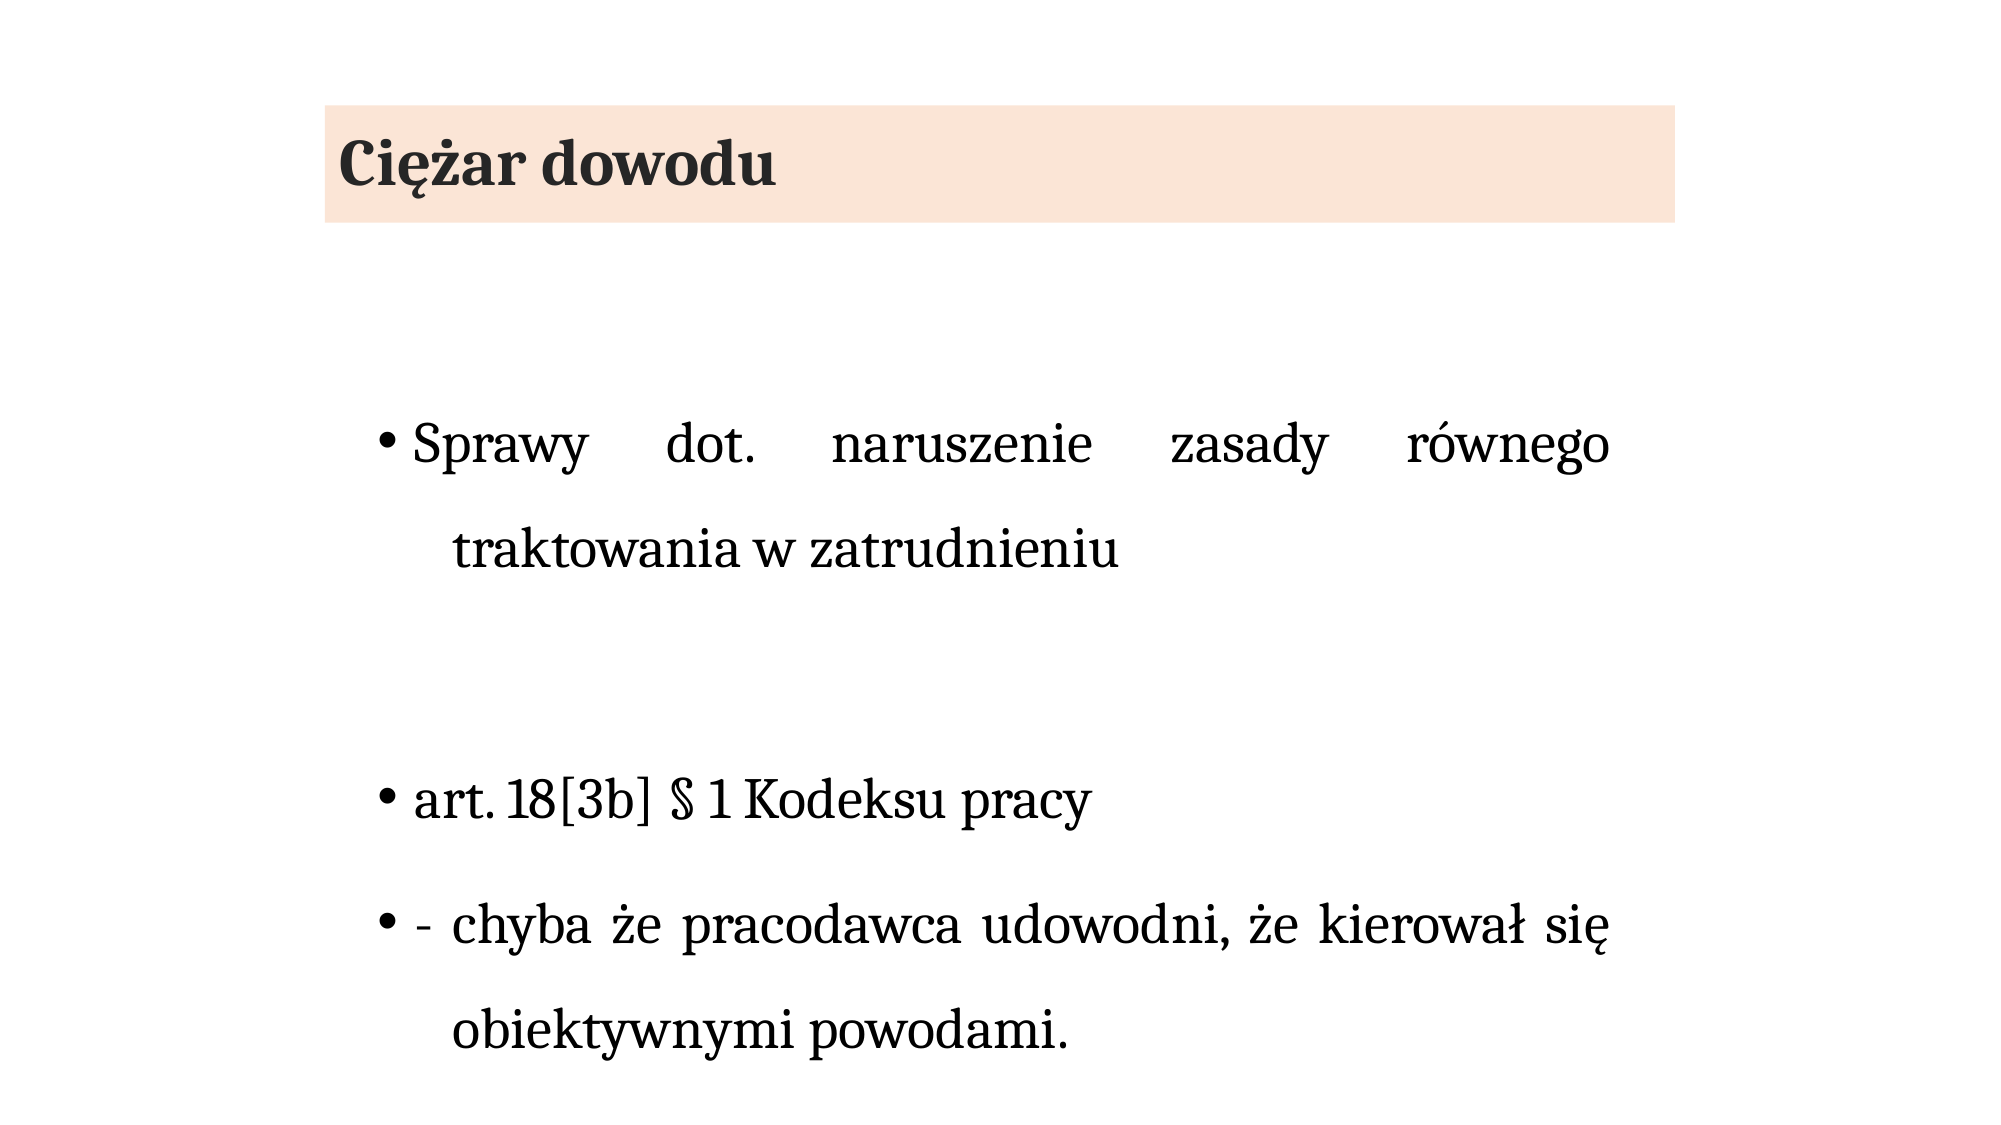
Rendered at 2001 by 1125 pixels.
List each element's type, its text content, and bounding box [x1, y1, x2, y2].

list Sprawy dot. naruszenie zasady równego traktowania w zatrudnieniu art. 18[3b] § 1 Kodeksu pracy - chyba że pracodawca udowodni, że kierował się obiektywnymi powodami. [362, 361, 1627, 1079]
title Ciężar dowodu [324, 105, 1675, 223]
